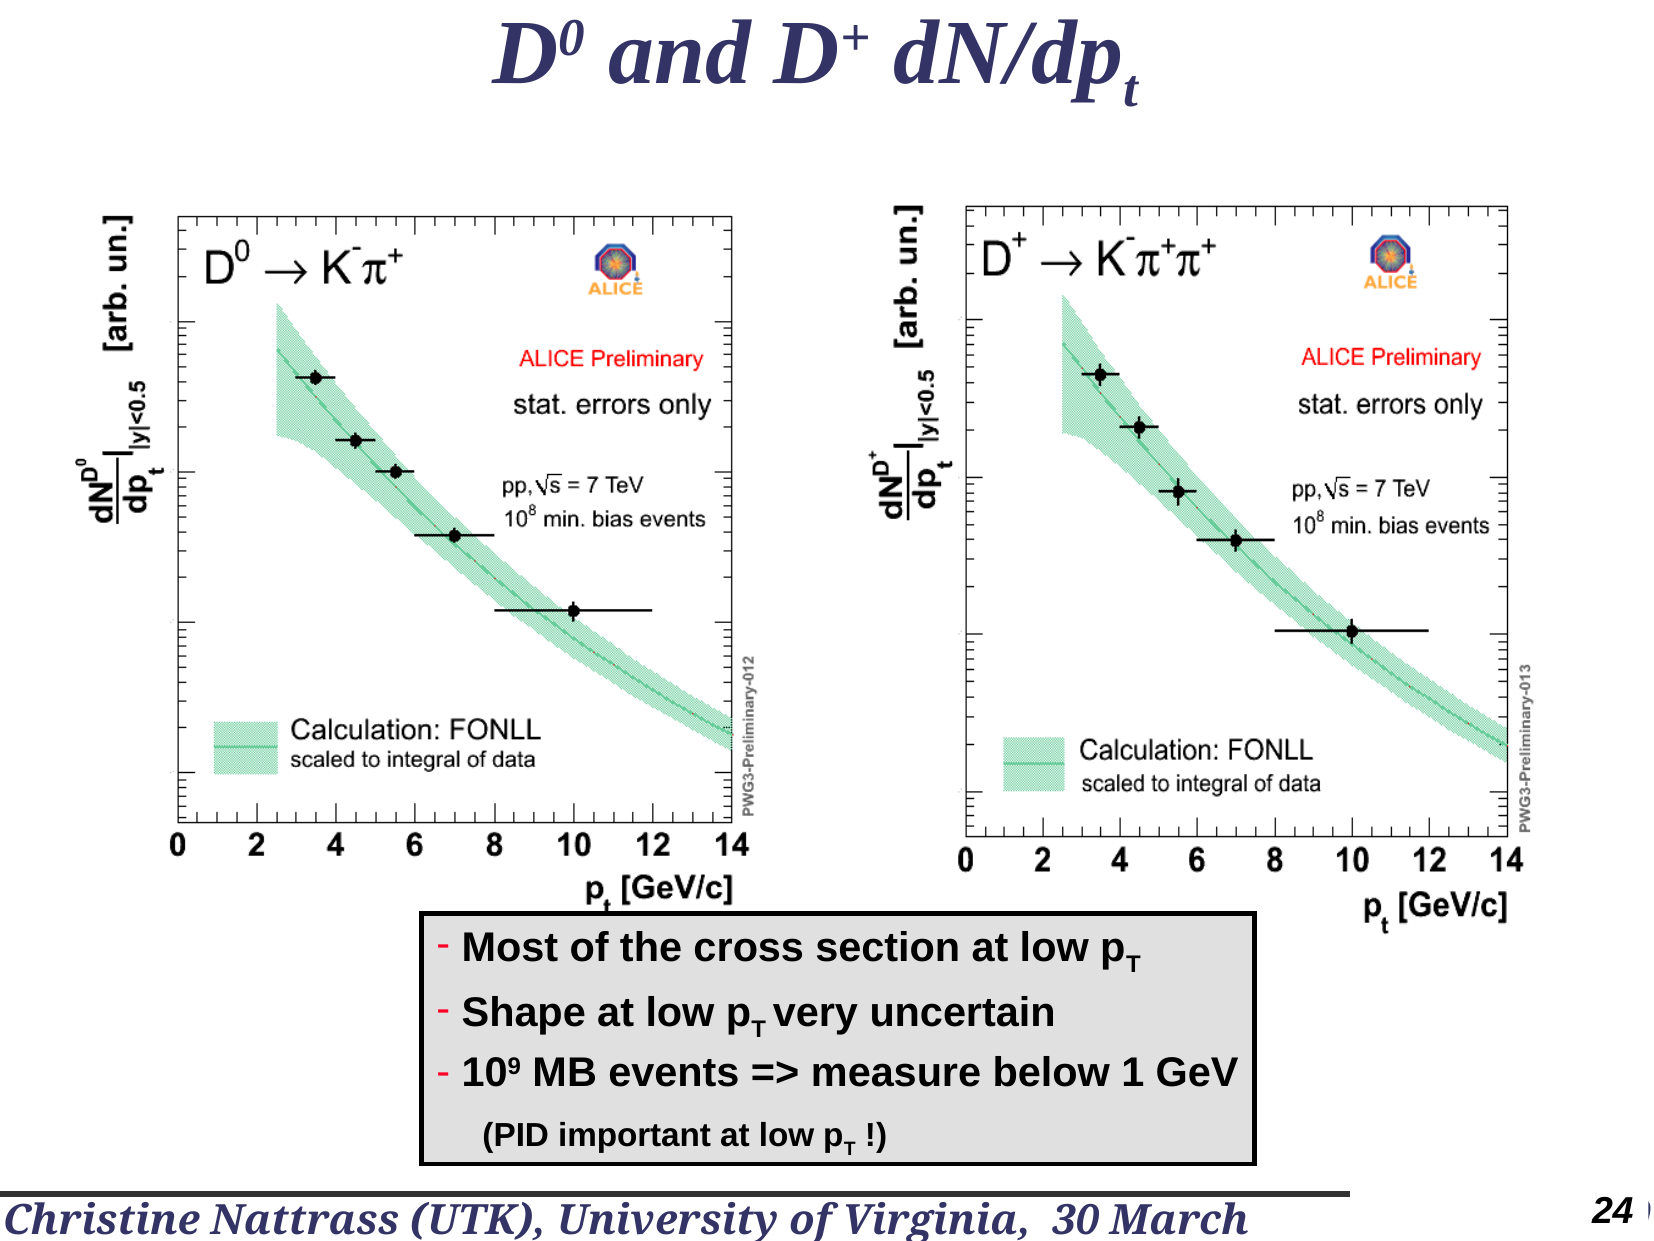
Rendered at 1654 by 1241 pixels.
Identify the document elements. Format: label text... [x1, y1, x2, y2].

text_box 24 [1573, 1181, 1649, 1239]
picture [75, 161, 780, 922]
title D0 and D+ dN/dpt [82, 0, 1571, 129]
text_box [863, 148, 1578, 975]
text_box Most of the cross section at low pT Shape at low pT very uncertain 109 MB events => measure below 1 GeV (PID important at low pT !) [421, 913, 1255, 1165]
